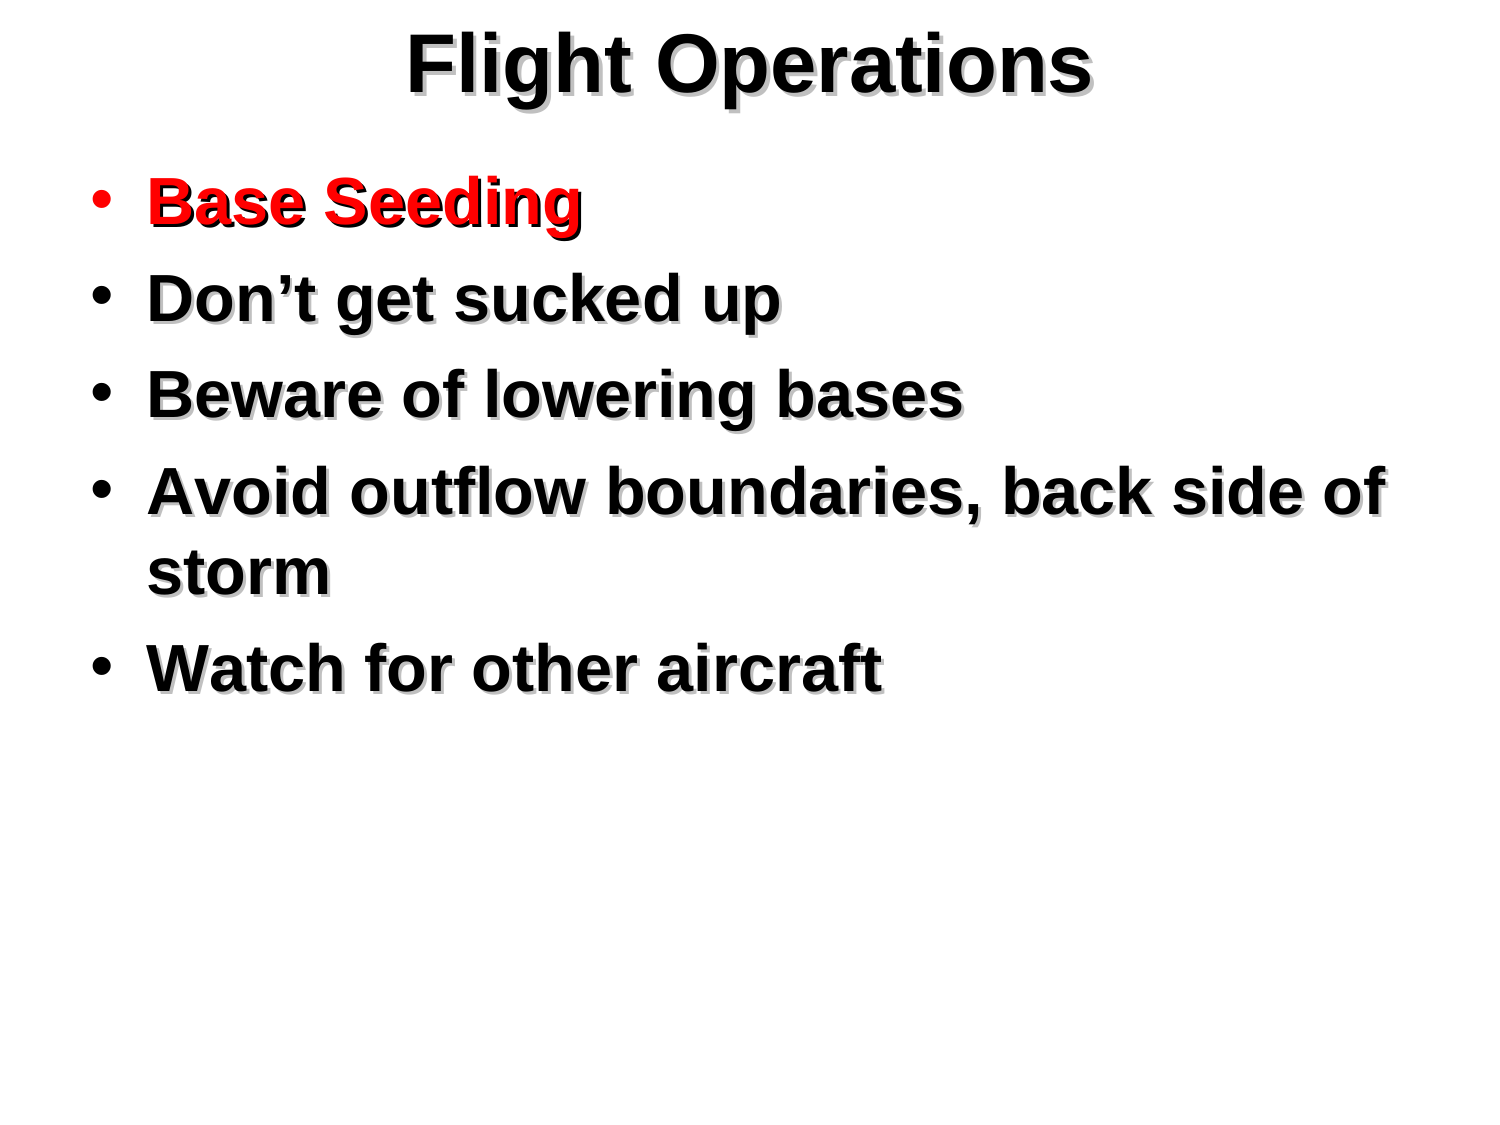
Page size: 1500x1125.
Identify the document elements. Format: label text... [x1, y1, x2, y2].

title Flight Operations [0, 4, 1500, 114]
list Base Seeding Don’t get sucked up Beware of lowering bases Avoid outflow boundaries, back side of storm Watch for other aircraft [75, 150, 1426, 893]
